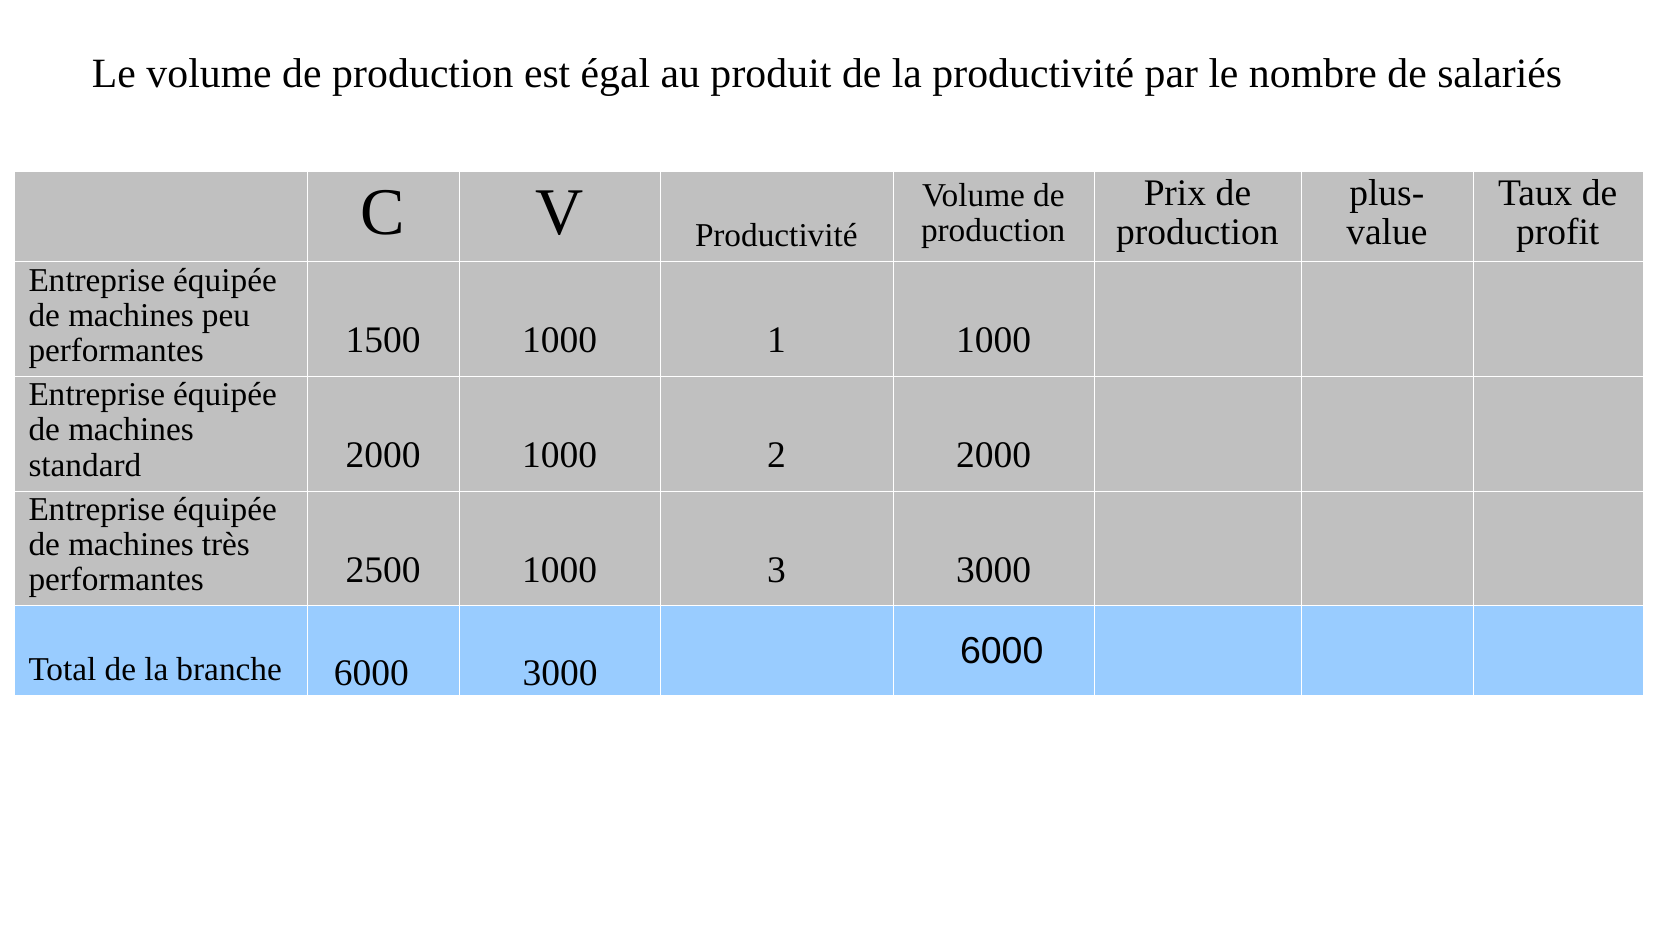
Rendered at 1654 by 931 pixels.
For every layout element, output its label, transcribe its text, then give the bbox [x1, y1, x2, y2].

table_cell 3 [661, 492, 893, 605]
table_cell [1302, 377, 1473, 491]
text_box 6000 [395, 662, 404, 684]
text_box 6000 [318, 642, 432, 685]
text_box 6000 [357, 662, 366, 684]
text_box Le volume de production est égal au produit de la productivité par le nombre de salariés [35, 39, 1119, 142]
table_cell 1000 [460, 262, 660, 376]
table_cell [1095, 377, 1301, 491]
table_cell [1474, 606, 1643, 695]
table_header Prix de production [1095, 172, 1301, 261]
table_cell 6000 [894, 606, 1094, 695]
table_cell 1000 [894, 262, 1094, 376]
table_cell [308, 606, 459, 695]
table_cell [1095, 492, 1301, 605]
table_cell 1000 [460, 377, 660, 491]
table_header Productivité [661, 172, 893, 261]
table_cell [1302, 262, 1473, 376]
table_cell [460, 606, 660, 695]
table_cell 1 [661, 262, 893, 376]
table_cell Total de la branche [15, 606, 307, 695]
table_header Taux de profit [1474, 172, 1643, 261]
table_cell 2 [661, 377, 893, 491]
table_cell [661, 606, 893, 695]
table_cell Entreprise équipée de machines peu performantes [15, 262, 307, 376]
table_header Volume de production [894, 172, 1094, 261]
text_box 6000 [376, 662, 385, 684]
table_header [15, 172, 307, 261]
table_cell [1474, 262, 1643, 376]
table_cell [1302, 492, 1473, 605]
table_cell Entreprise équipée de machines très performantes [15, 492, 307, 605]
table_cell 2000 [894, 377, 1094, 491]
table_cell [1095, 606, 1301, 695]
table_cell [1095, 262, 1301, 376]
text_box 6000 [338, 672, 347, 684]
table_cell [1474, 492, 1643, 605]
table_header plus-value [1302, 172, 1473, 261]
table_cell Entreprise équipée de machines standard [15, 377, 307, 491]
table_cell [1474, 377, 1643, 491]
table_cell 3000 [894, 492, 1094, 605]
table_cell 2000 [308, 377, 459, 491]
table_cell 1500 [308, 262, 459, 376]
table_cell 1000 [460, 492, 660, 605]
table_header C [308, 172, 459, 261]
text_box 3000 [507, 642, 621, 694]
table_header V [460, 172, 660, 261]
table_cell 2500 [308, 492, 459, 605]
table_cell [1302, 606, 1473, 695]
